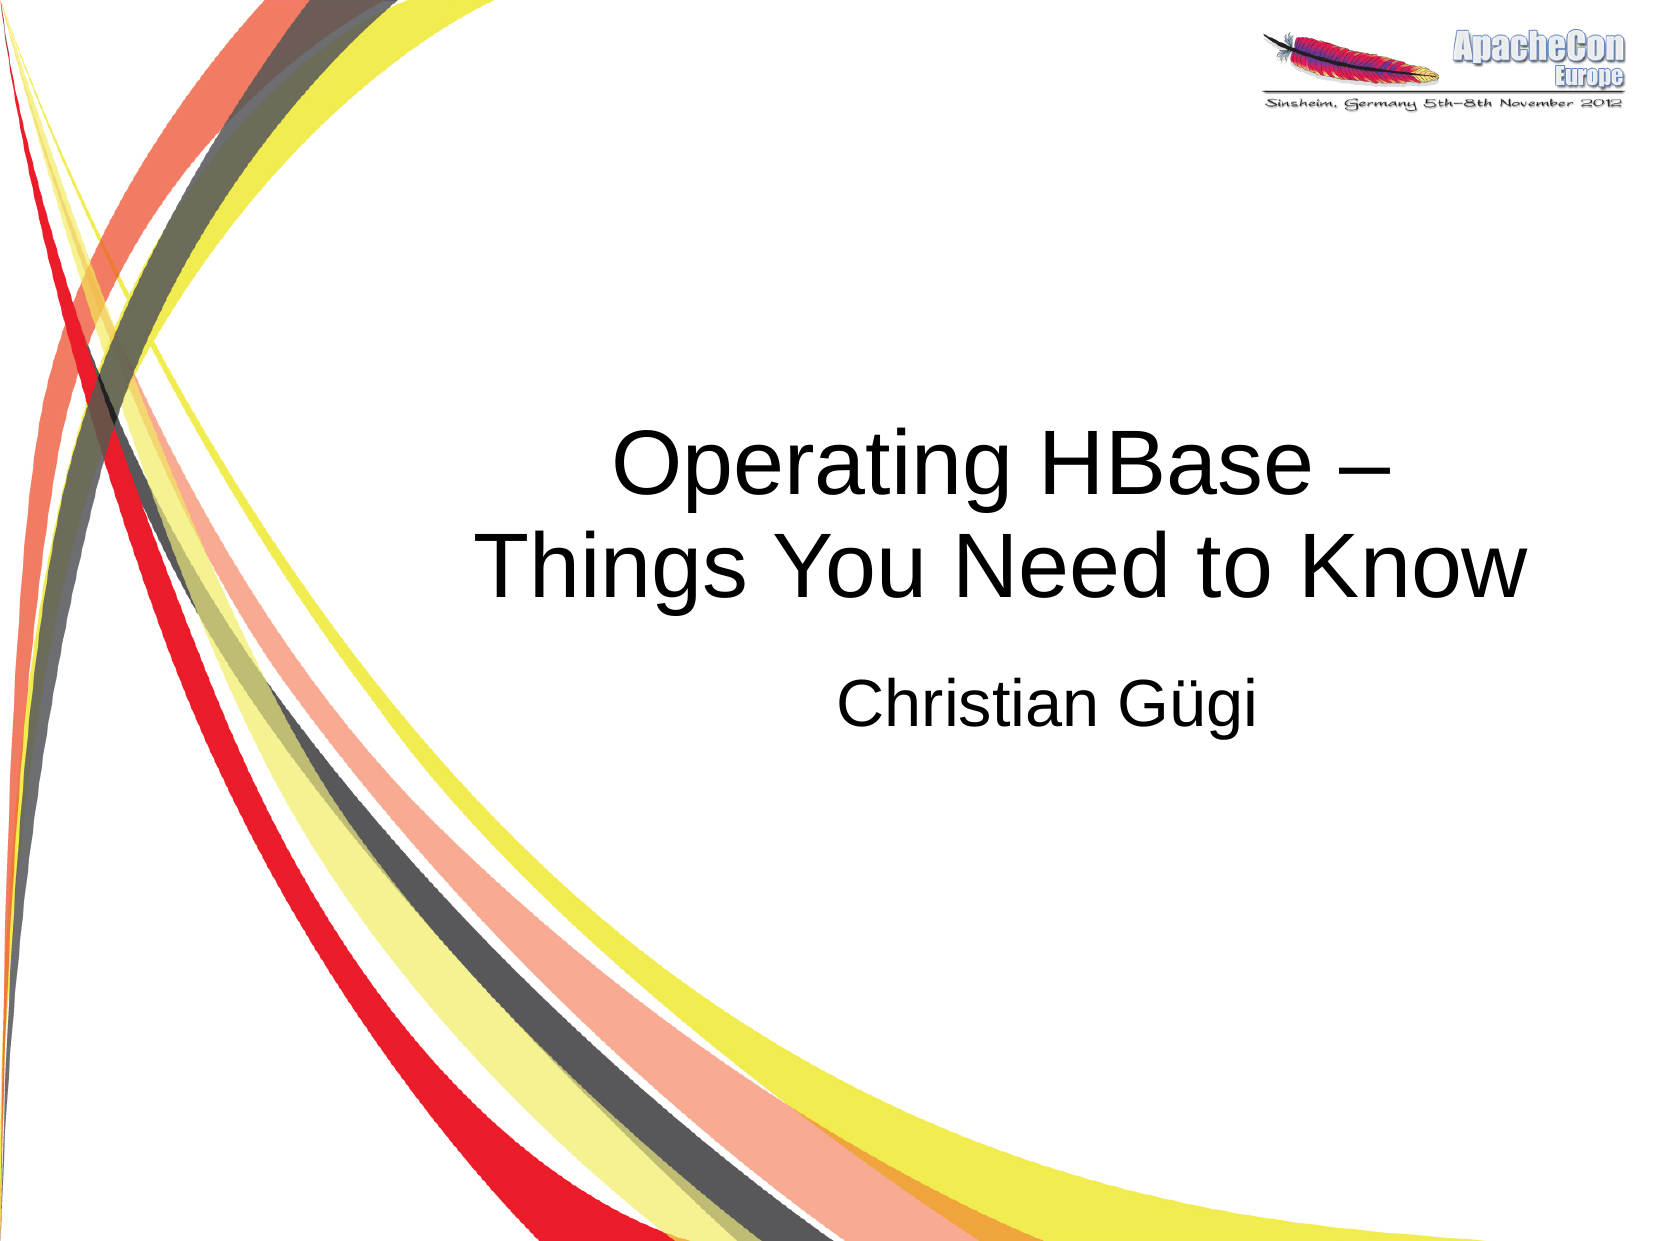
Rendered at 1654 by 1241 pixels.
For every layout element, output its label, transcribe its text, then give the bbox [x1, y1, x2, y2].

title Operating HBase – Things You Need to Know [472, 411, 1531, 618]
picture [0, 0, 1654, 1241]
subtitle Christian Gügi [560, 628, 1535, 778]
